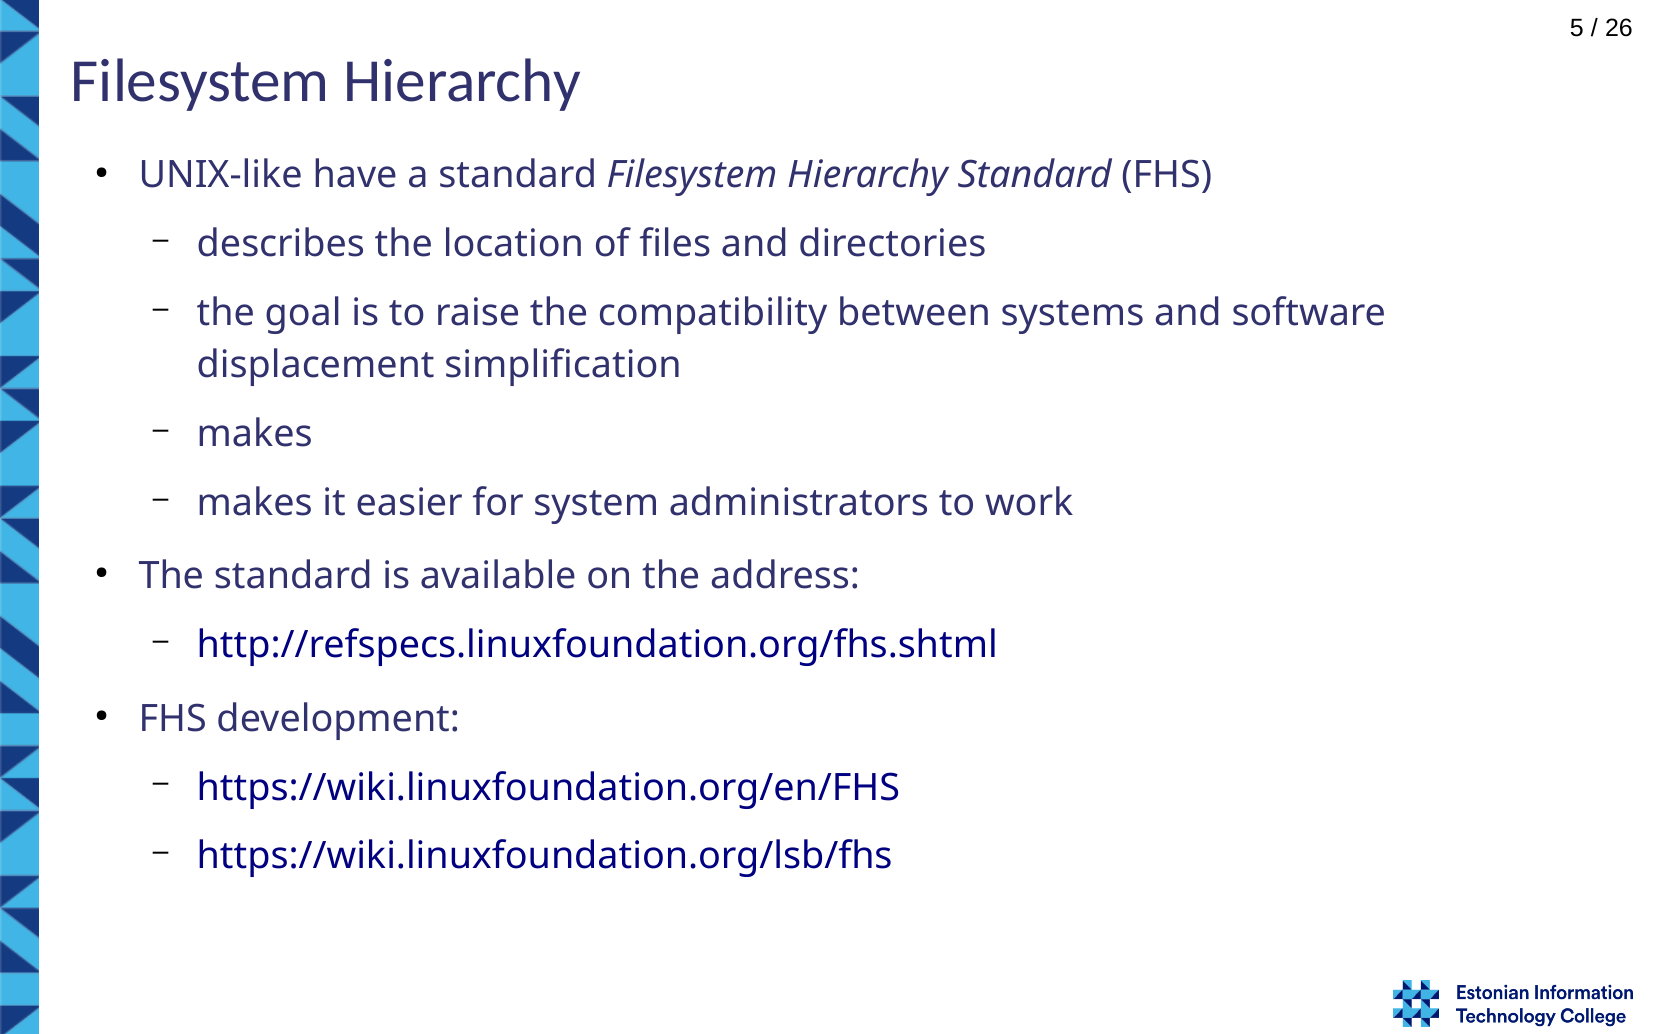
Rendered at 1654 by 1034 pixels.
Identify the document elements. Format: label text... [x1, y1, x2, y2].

list UNIX-like have a standard Filesystem Hierarchy Standard (FHS) describes the location of files and directories the goal is to raise the compatibility between systems and software displacement simplification makes makes it easier for system administrators to work The standard is available on the address: http://refspecs.linuxfoundation.org/fhs.shtml FHS development: https://wiki.linuxfoundation.org/en/FHS https://wiki.linuxfoundation.org/lsb/fhs [80, 147, 1536, 891]
title Filesystem Hierarchy [70, 41, 1630, 130]
picture [1393, 980, 1633, 1027]
